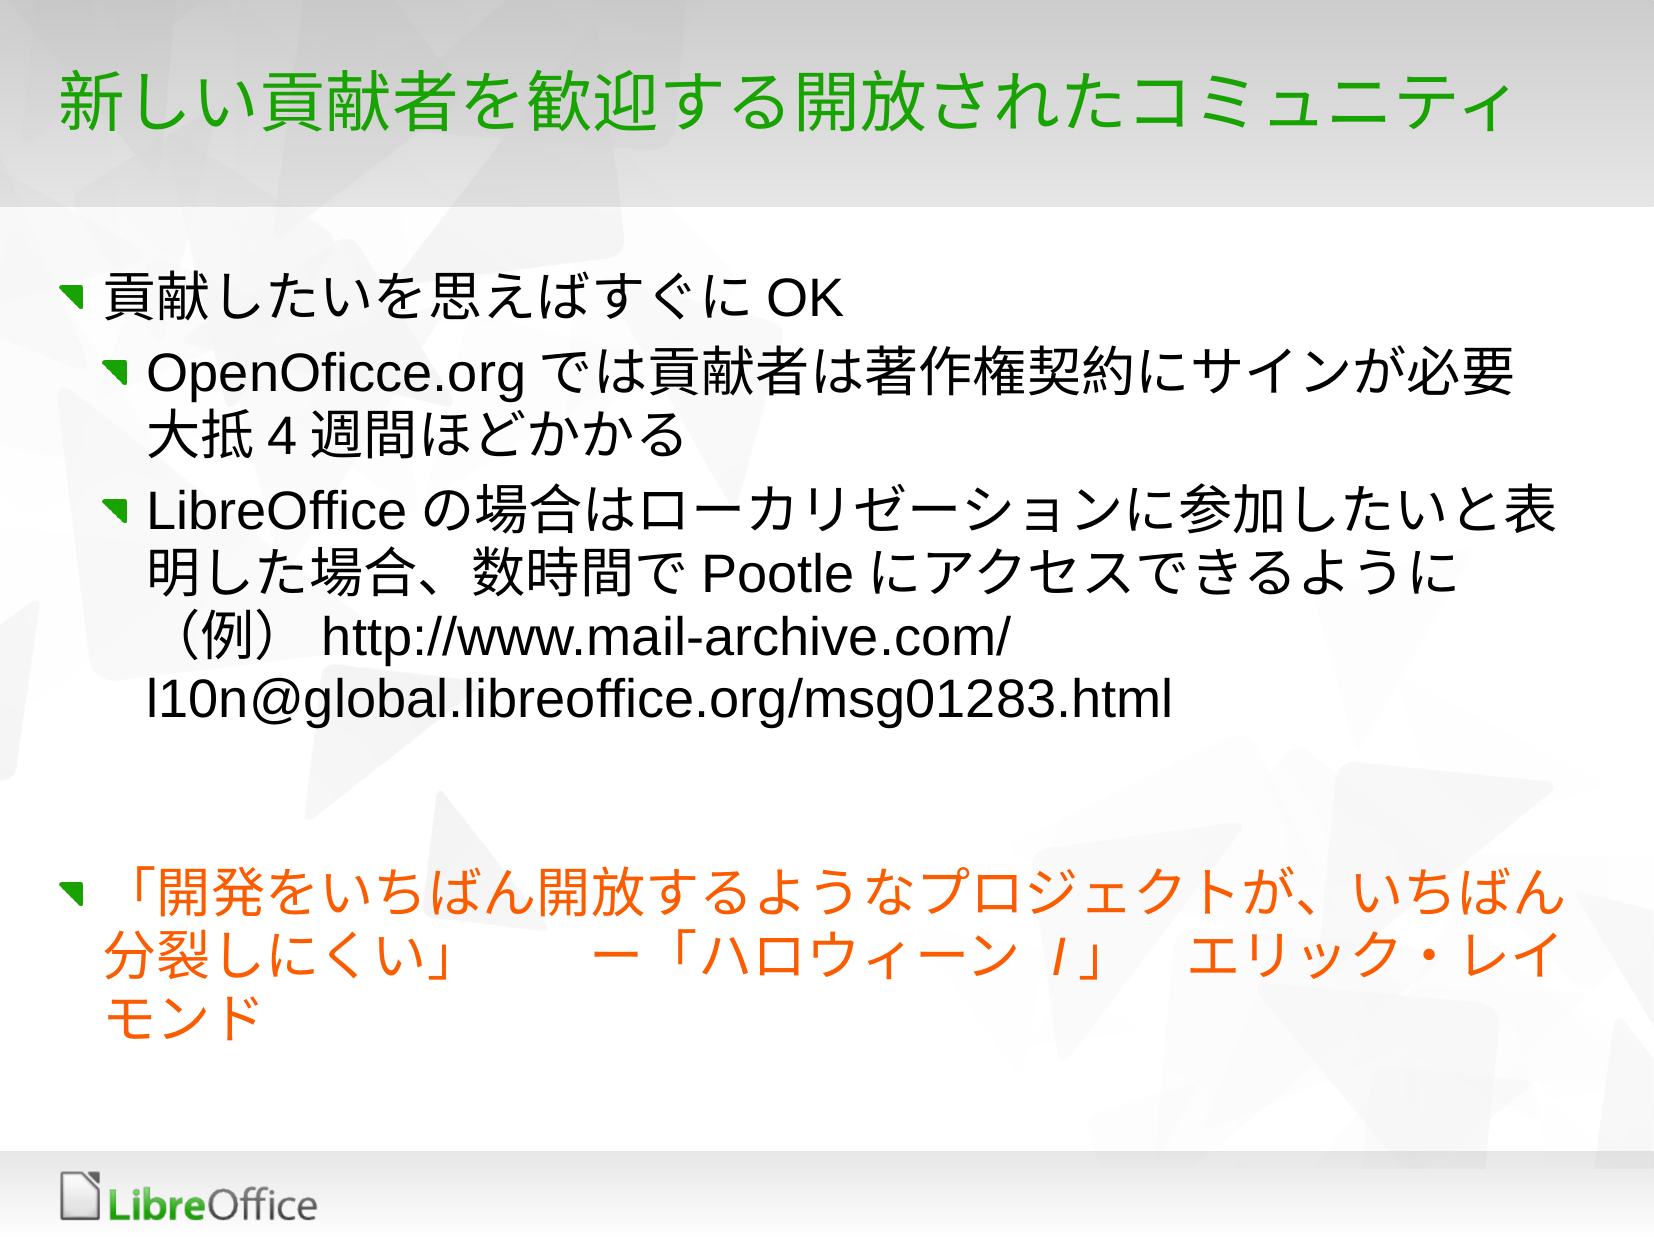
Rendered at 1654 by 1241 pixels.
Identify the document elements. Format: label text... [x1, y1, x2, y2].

list 貢献したいを思えばすぐにOK OpenOficce.orgでは貢献者は著作権契約にサインが必要 大抵4週間ほどかかる LibreOfficeの場合はローカリゼーションに参加したいと表明した場合、数時間でPootleにアクセスできるように （例）http://www.mail-archive.com/l10n@global.libreoffice.org/msg01283.html 「開発をいちばん開放するようなプロジェクトが、いちばん分裂しにくい」 ー「ハロウィーン I」 エリック・レイモンド [59, 265, 1595, 1085]
picture [0, 0, 783, 931]
picture [915, 548, 1654, 1169]
title 新しい貢献者を歓迎する開放されたコミュニティ [59, 29, 1595, 178]
picture [41, 1152, 337, 1240]
